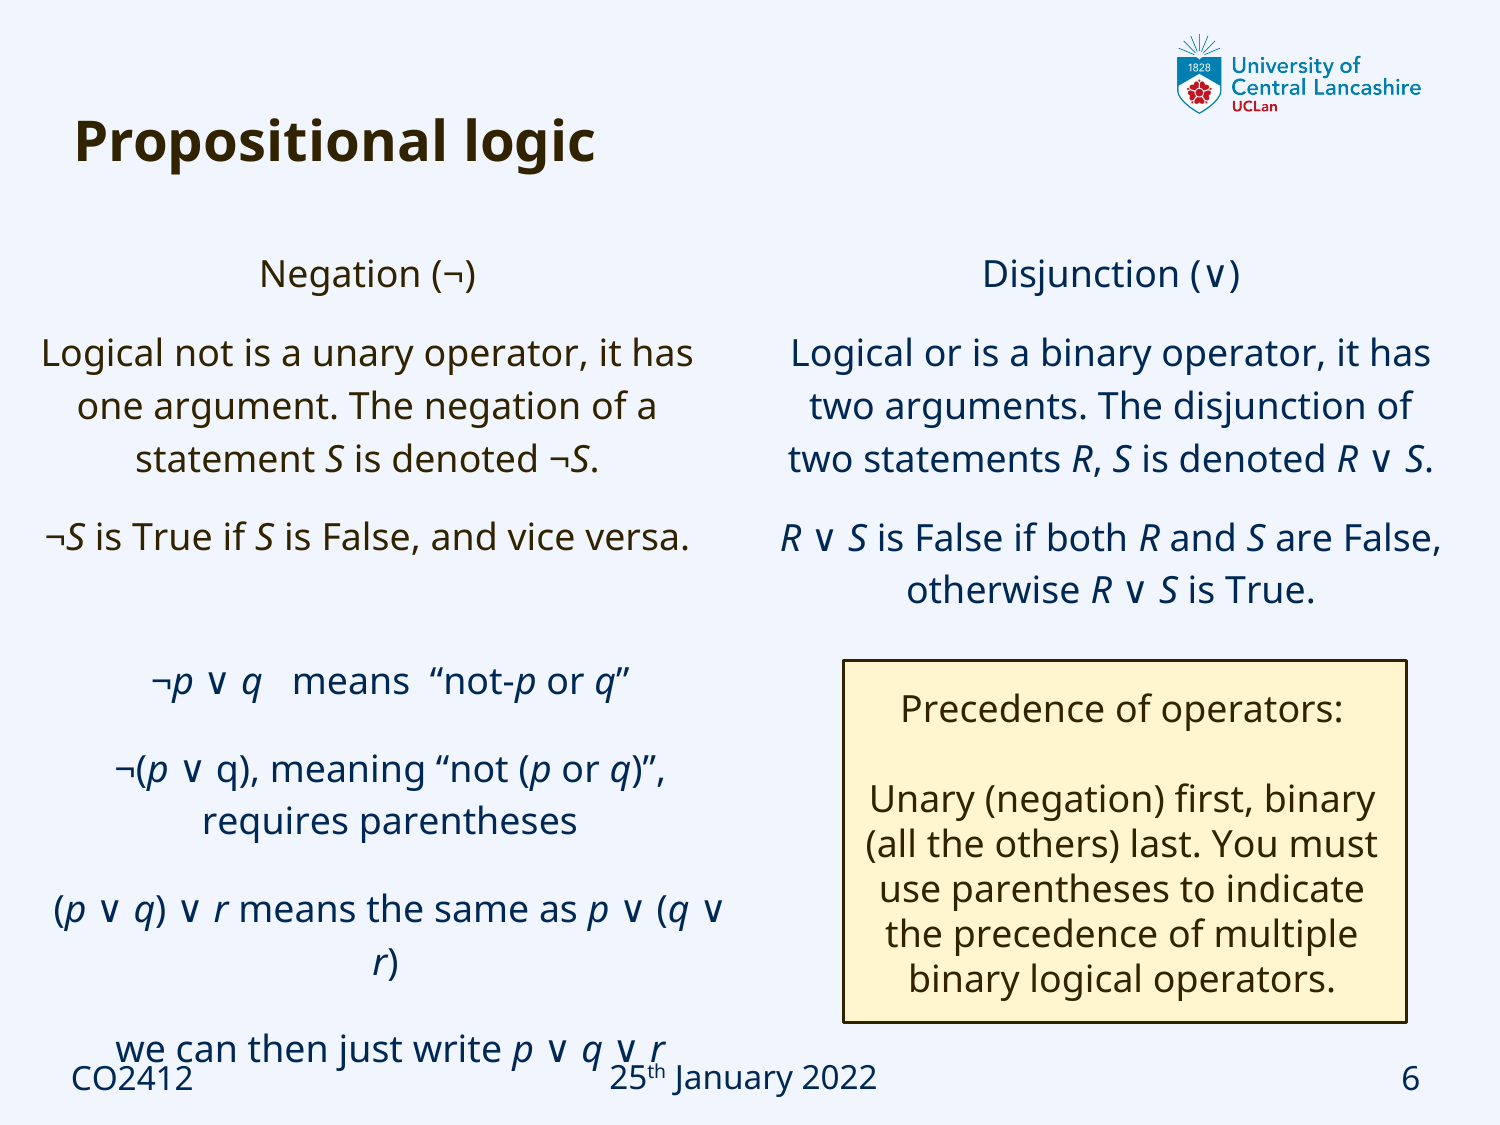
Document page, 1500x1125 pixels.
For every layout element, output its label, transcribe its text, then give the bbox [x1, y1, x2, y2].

text_box Precedence of operators: Unary (negation) first, binary (all the others) last. You must use parentheses to indicate the precedence of multiple binary logical operators. [845, 677, 1400, 1008]
text_box Disjunction (∨) Logical or is a binary operator, it has two arguments. The disjunction of two statements R, S is denoted R ∨ S. R ∨ S is False if both R and S are False, otherwise R ∨ S is True. [760, 235, 1462, 619]
text_box Negation (¬) Logical not is a unary operator, it has one argument. The negation of a statement S is denoted ¬S. ¬S is True if S is False, and vice versa. [16, 235, 719, 566]
picture [1177, 34, 1421, 54]
text_box [843, 660, 1407, 1023]
text_box ¬p ∨ q means “not-p or q” ¬(p ∨ q), meaning “not (p or q)”, requires parentheses (p ∨ q) ∨ r means the same as p ∨ (q ∨ r) we can then just write p ∨ q ∨ r [26, 642, 755, 1026]
title Propositional logic [58, 54, 1500, 224]
